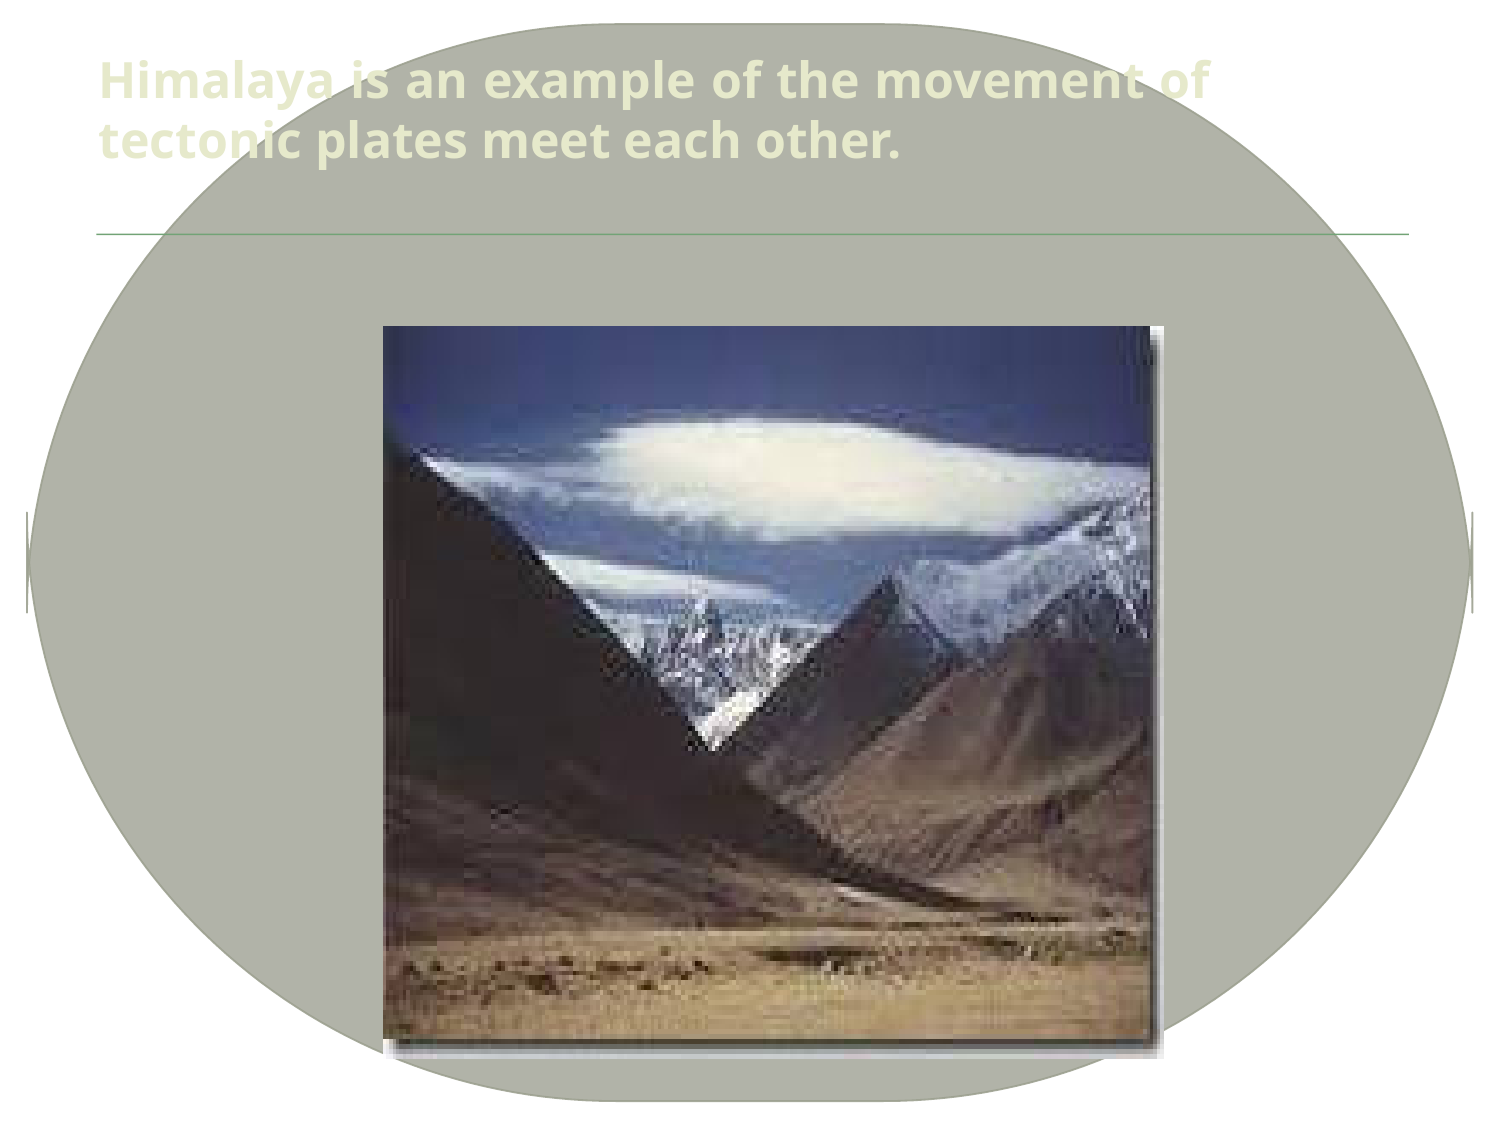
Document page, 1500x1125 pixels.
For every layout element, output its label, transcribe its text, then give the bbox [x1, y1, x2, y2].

title Himalaya is an example of the movement of tectonic plates meet each other. [75, 41, 1425, 230]
picture [383, 326, 1164, 1059]
